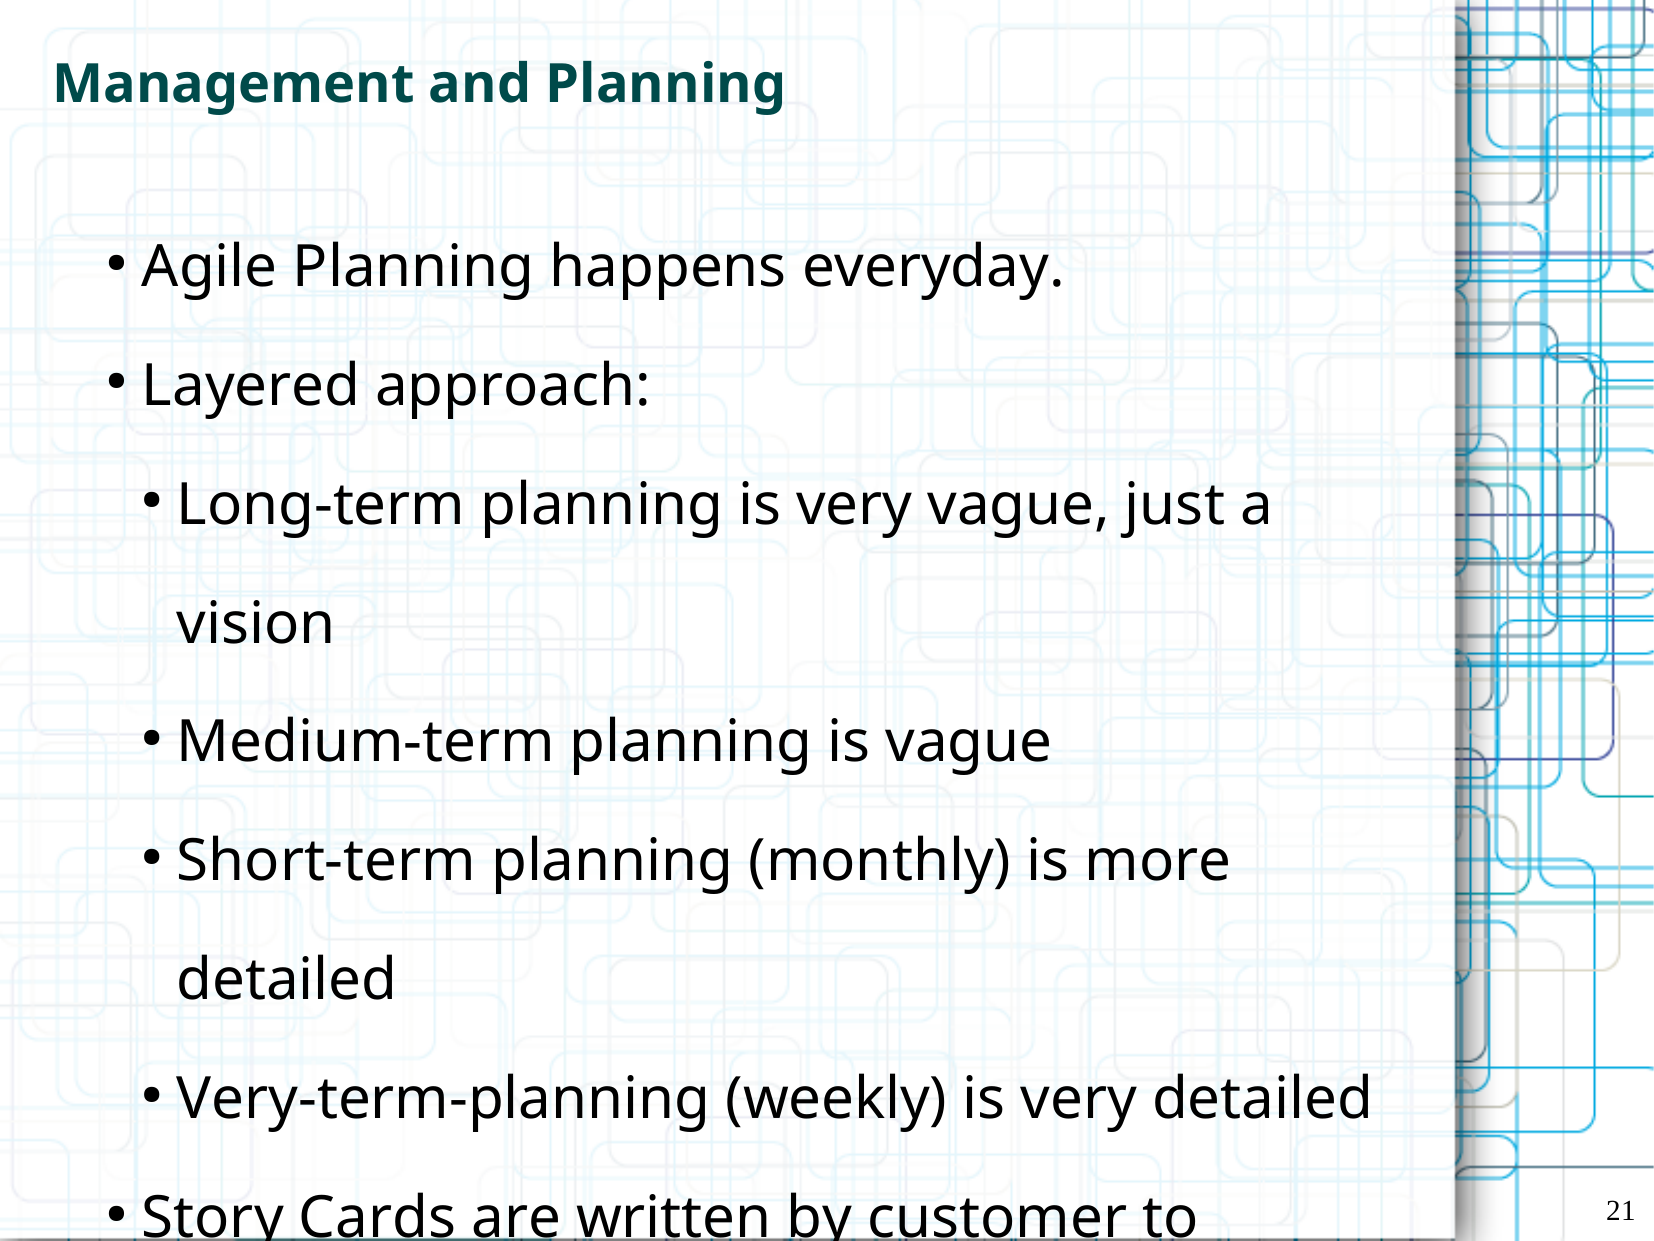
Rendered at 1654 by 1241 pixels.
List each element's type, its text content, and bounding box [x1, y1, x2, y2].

picture [0, 0, 1654, 1241]
text_box Management and Planning [37, 37, 975, 174]
text_box Agile Planning happens everyday. Layered approach: Long-term planning is very vague, just a vision Medium-term planning is vague Short-term planning (monthly) is more detailed Very-term-planning (weekly) is very detailed Story Cards are written by customer to describe requirements On the Back of story cards, developers list the tasks that are required to implement that card [91, 177, 1447, 1135]
